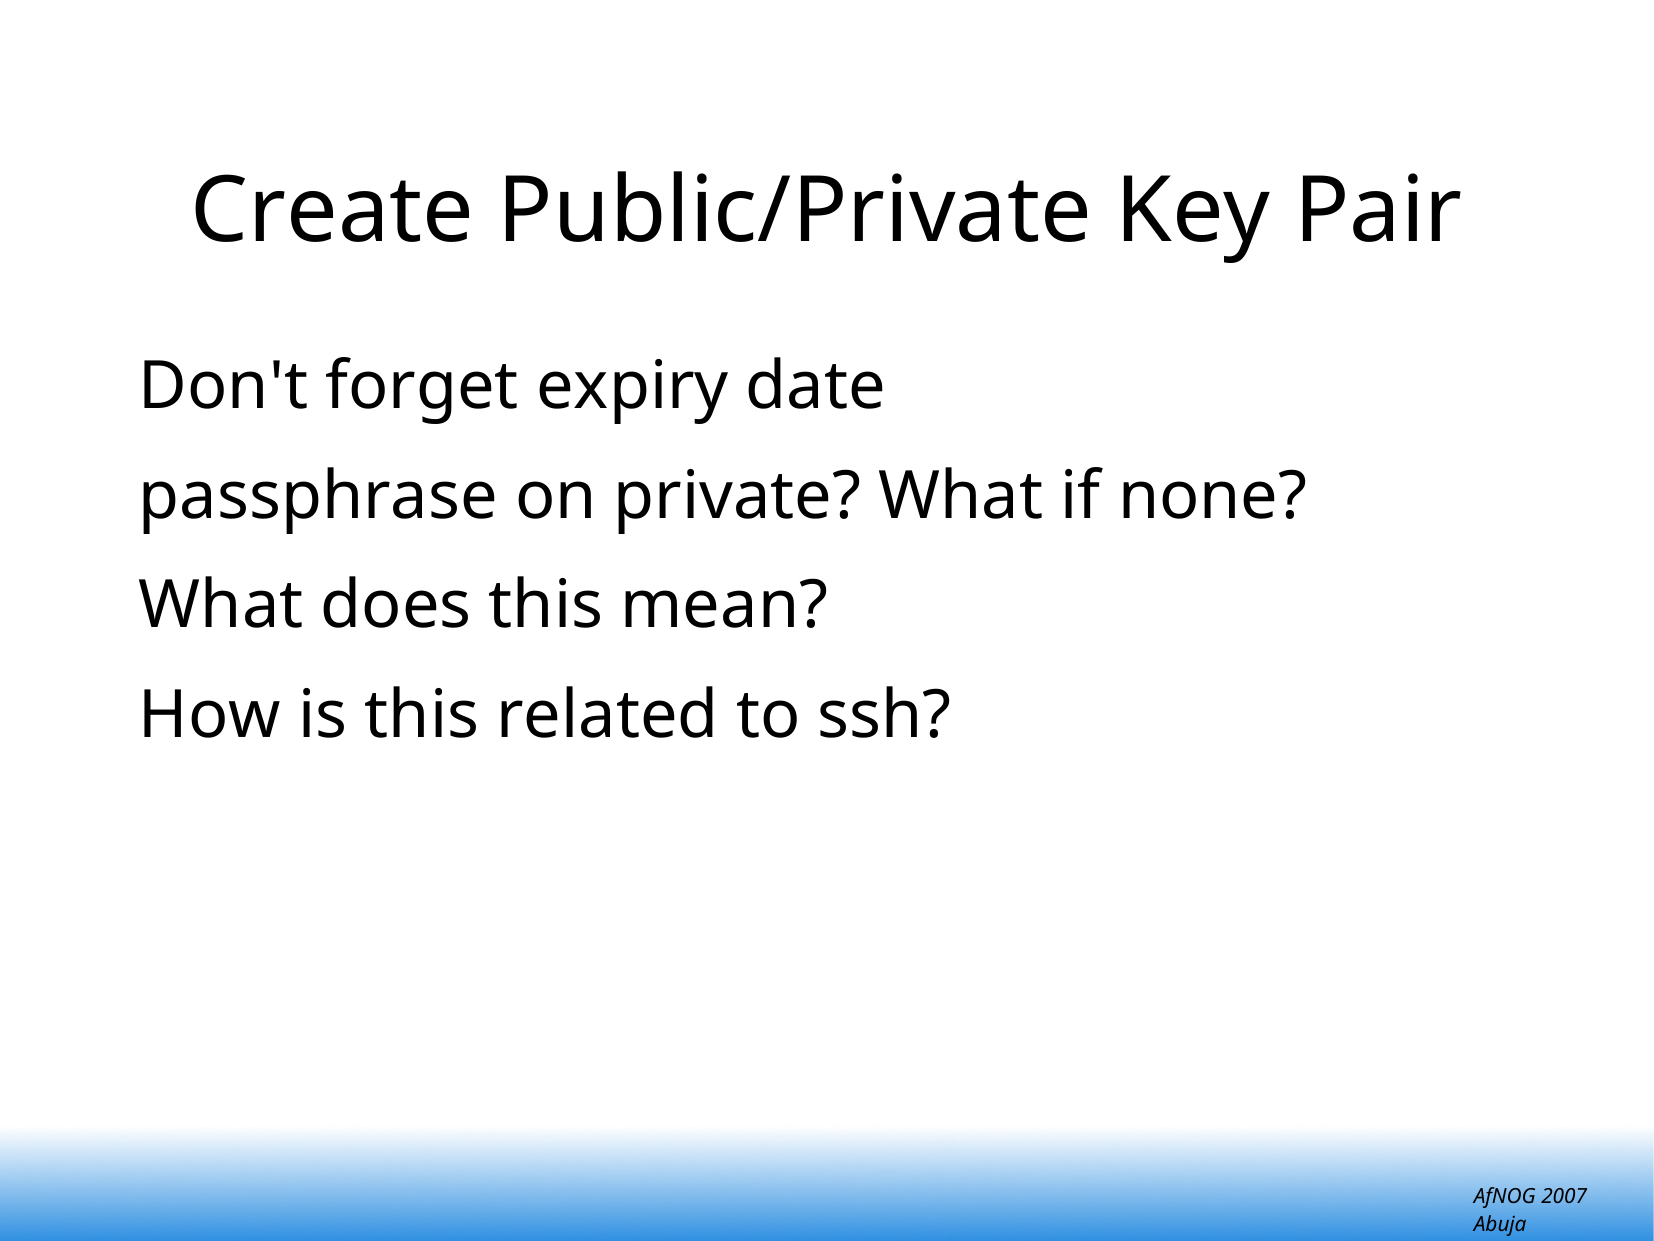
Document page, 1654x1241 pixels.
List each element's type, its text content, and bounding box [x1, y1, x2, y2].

list Don't forget expiry date passphrase on private? What if none? What does this mean? How is this related to ssh? [121, 344, 1534, 1127]
picture [0, 1124, 1654, 1241]
title Create Public/Private Key Pair [121, 102, 1534, 310]
